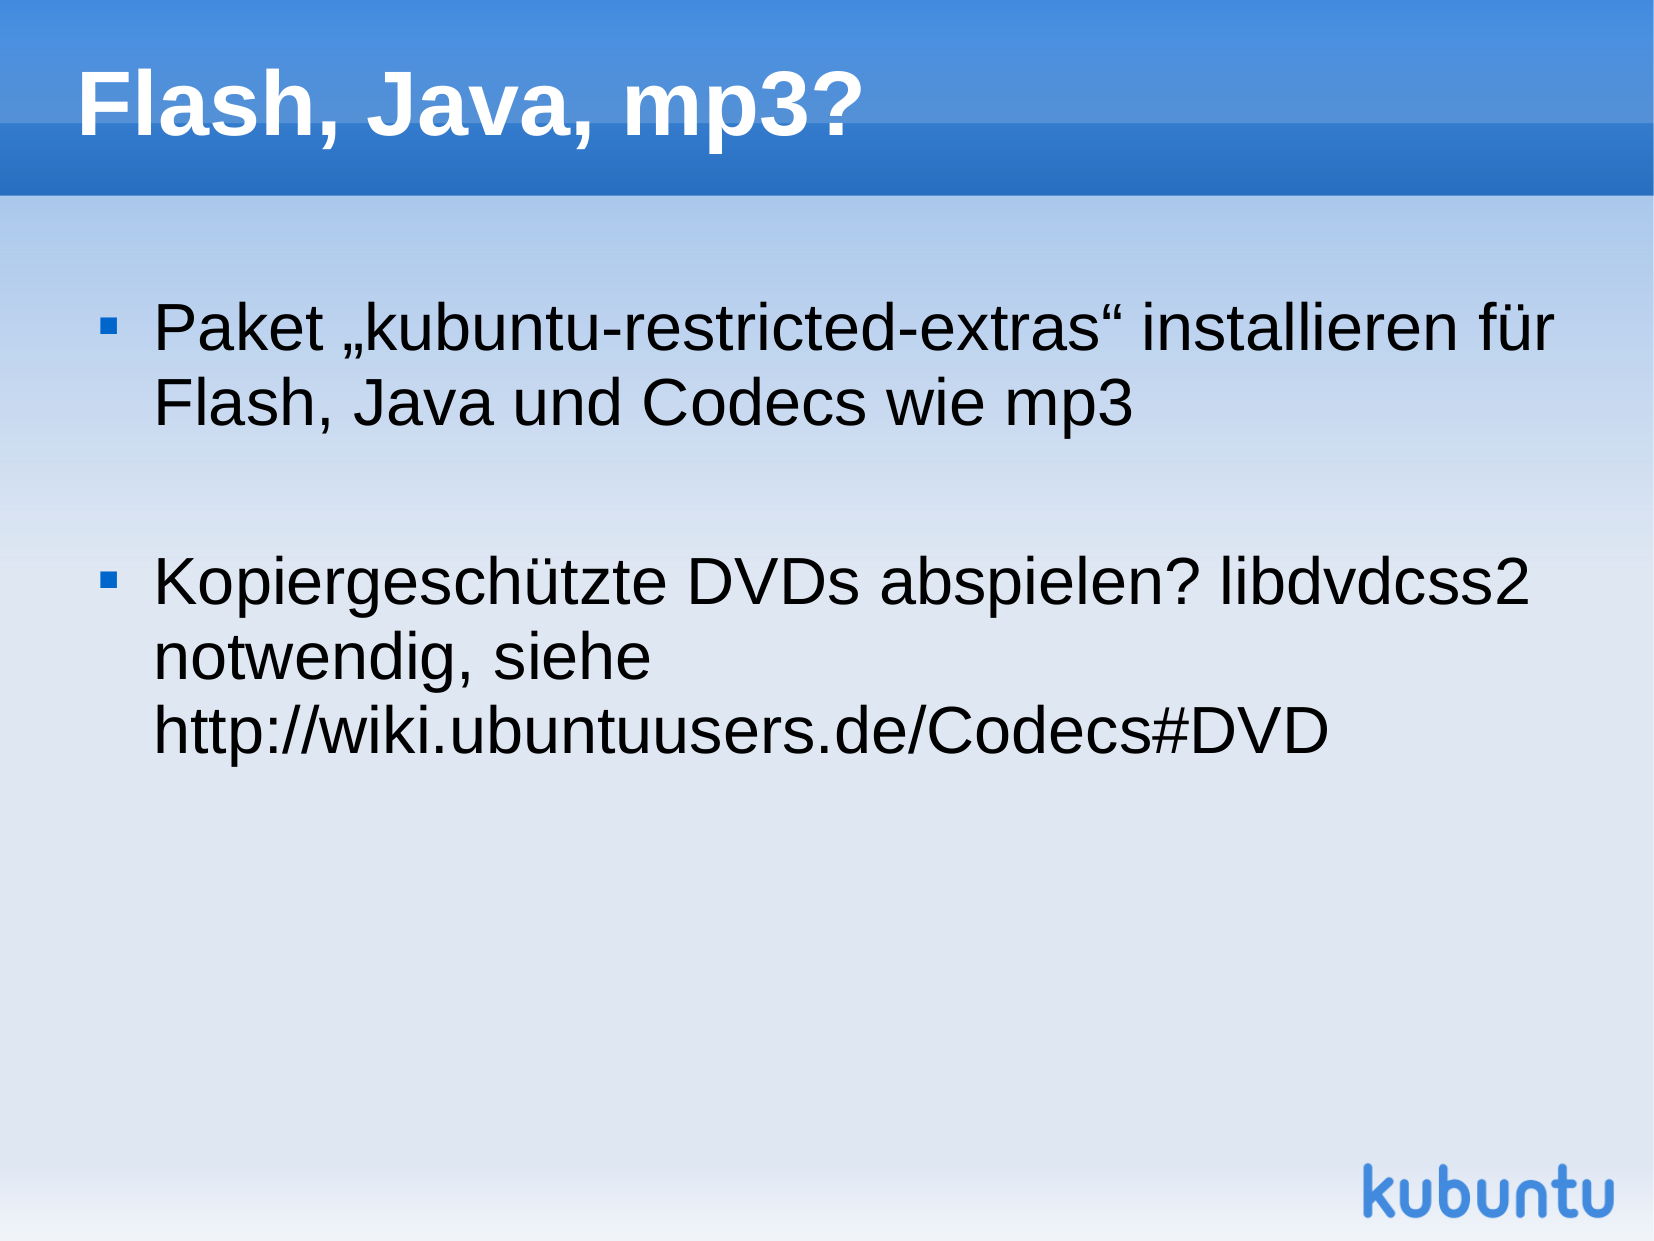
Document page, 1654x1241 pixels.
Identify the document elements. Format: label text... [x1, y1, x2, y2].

title Flash, Java, mp3? [76, 0, 1565, 208]
picture [0, 0, 1654, 1241]
list Paket „kubuntu-restricted-extras“ installieren für Flash, Java und Codecs wie mp3 Kopiergeschützte DVDs abspielen? libdvdcss2 notwendig, siehe http://wiki.ubuntuusers.de/Codecs#DVD [82, 290, 1571, 1109]
